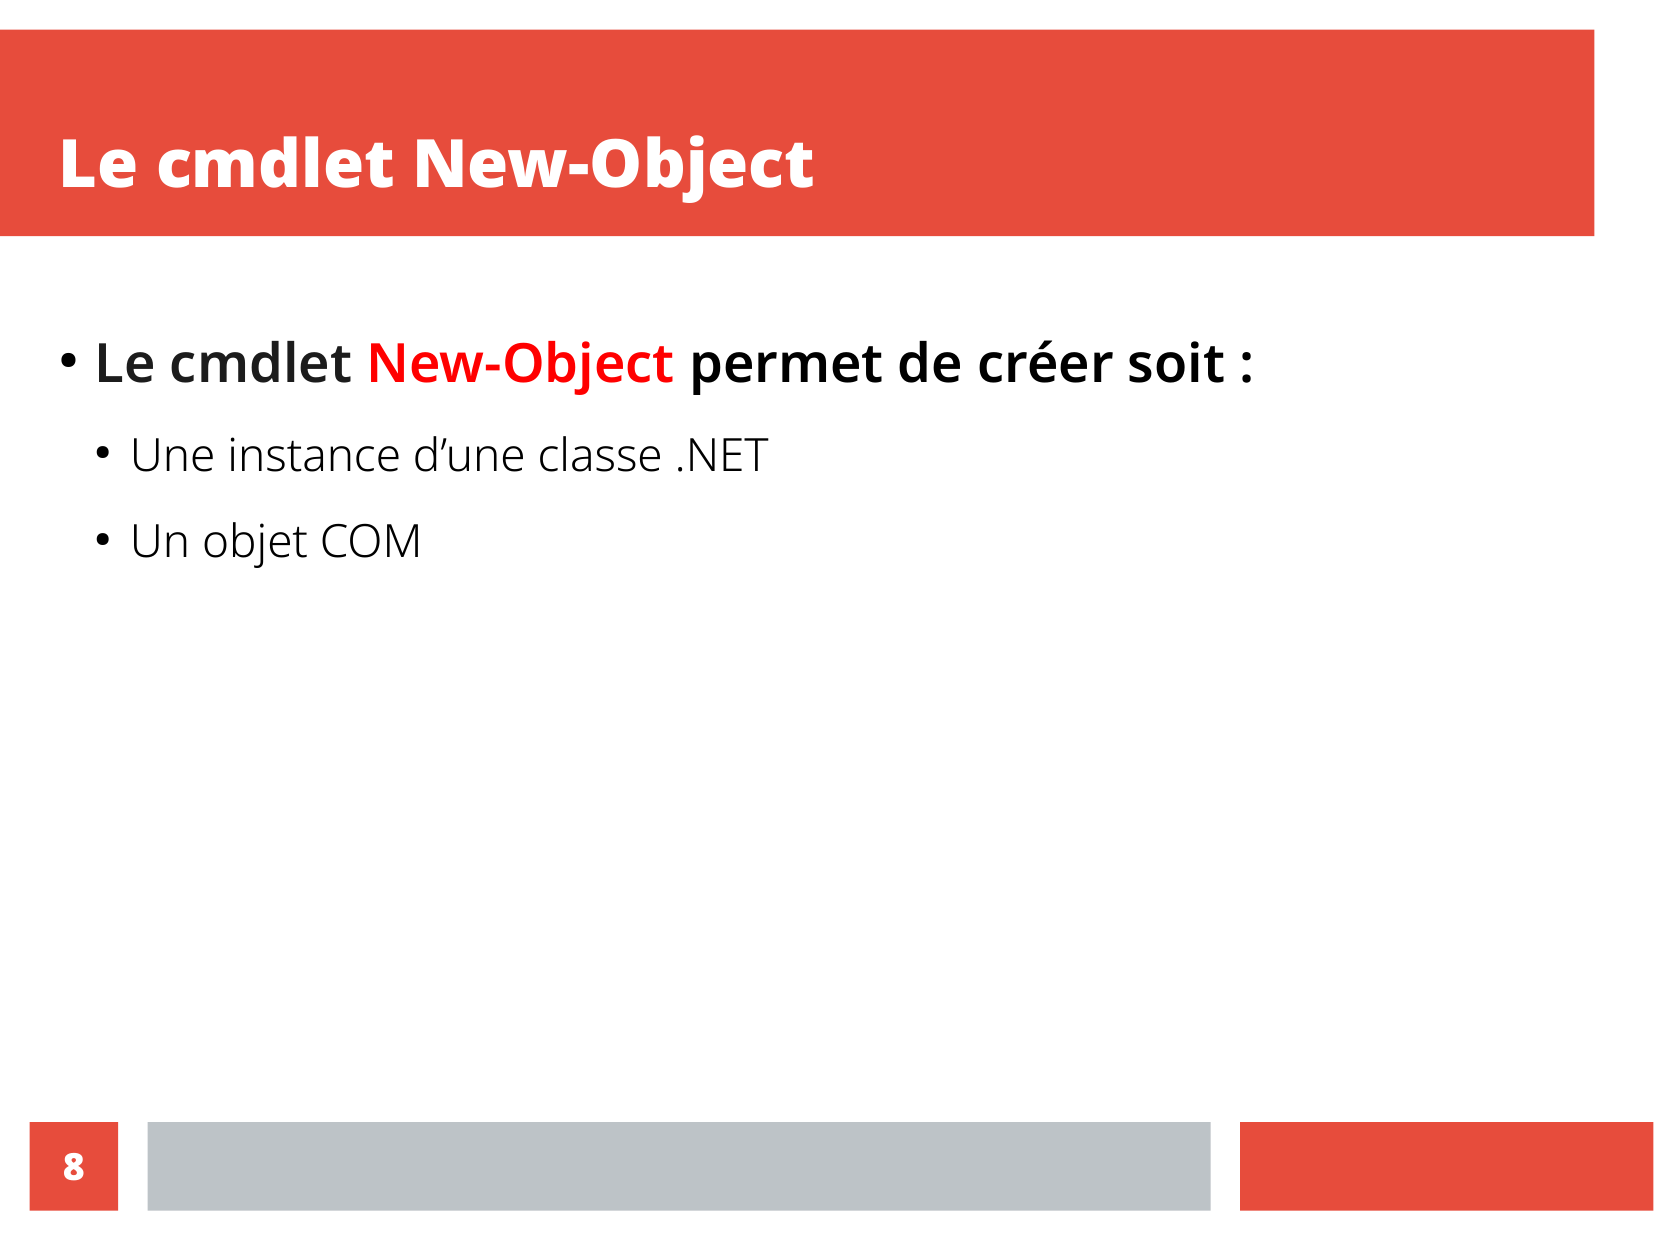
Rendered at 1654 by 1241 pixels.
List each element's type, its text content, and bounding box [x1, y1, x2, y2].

title Le cmdlet New-Object [59, 59, 1595, 207]
list Le cmdlet New-Object permet de créer soit : Une instance d’une classe .NET Un objet COM [59, 324, 1565, 1093]
